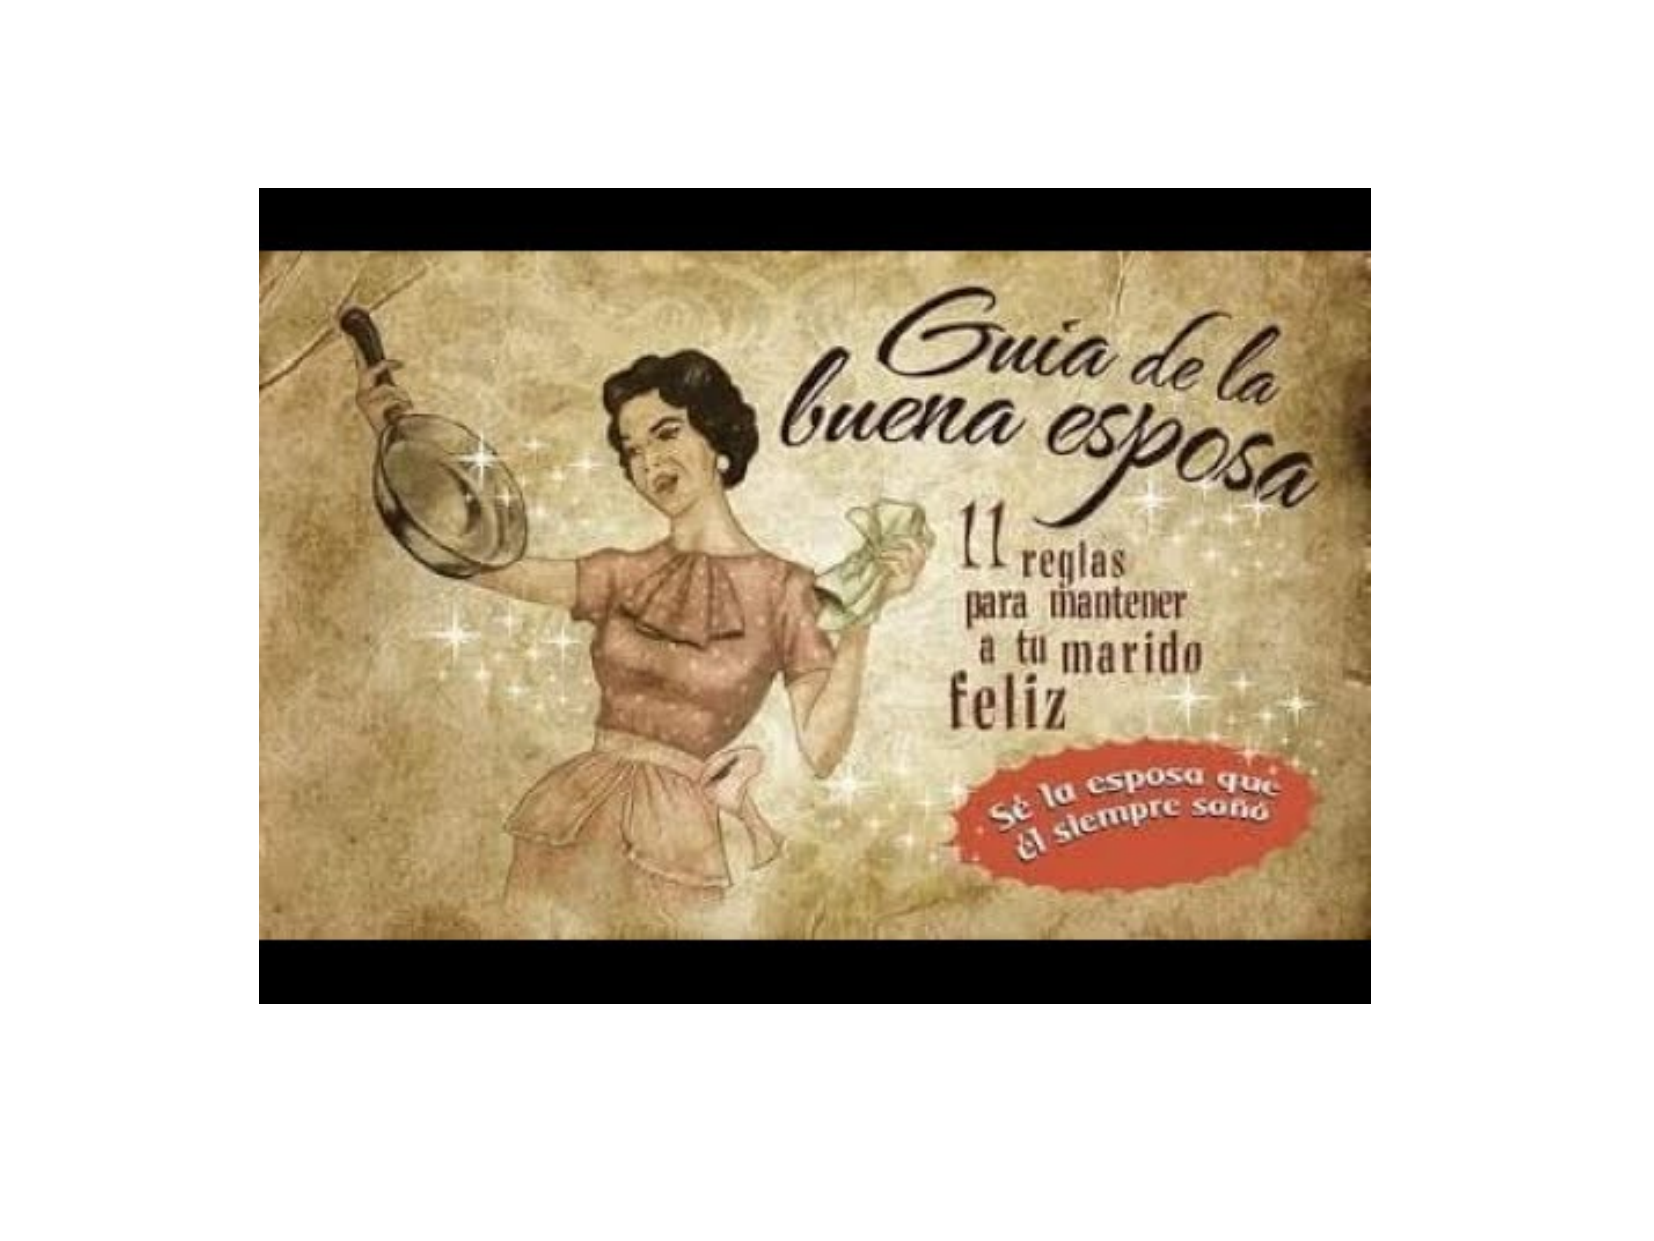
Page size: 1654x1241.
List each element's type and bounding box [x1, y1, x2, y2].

picture [259, 188, 1371, 1004]
